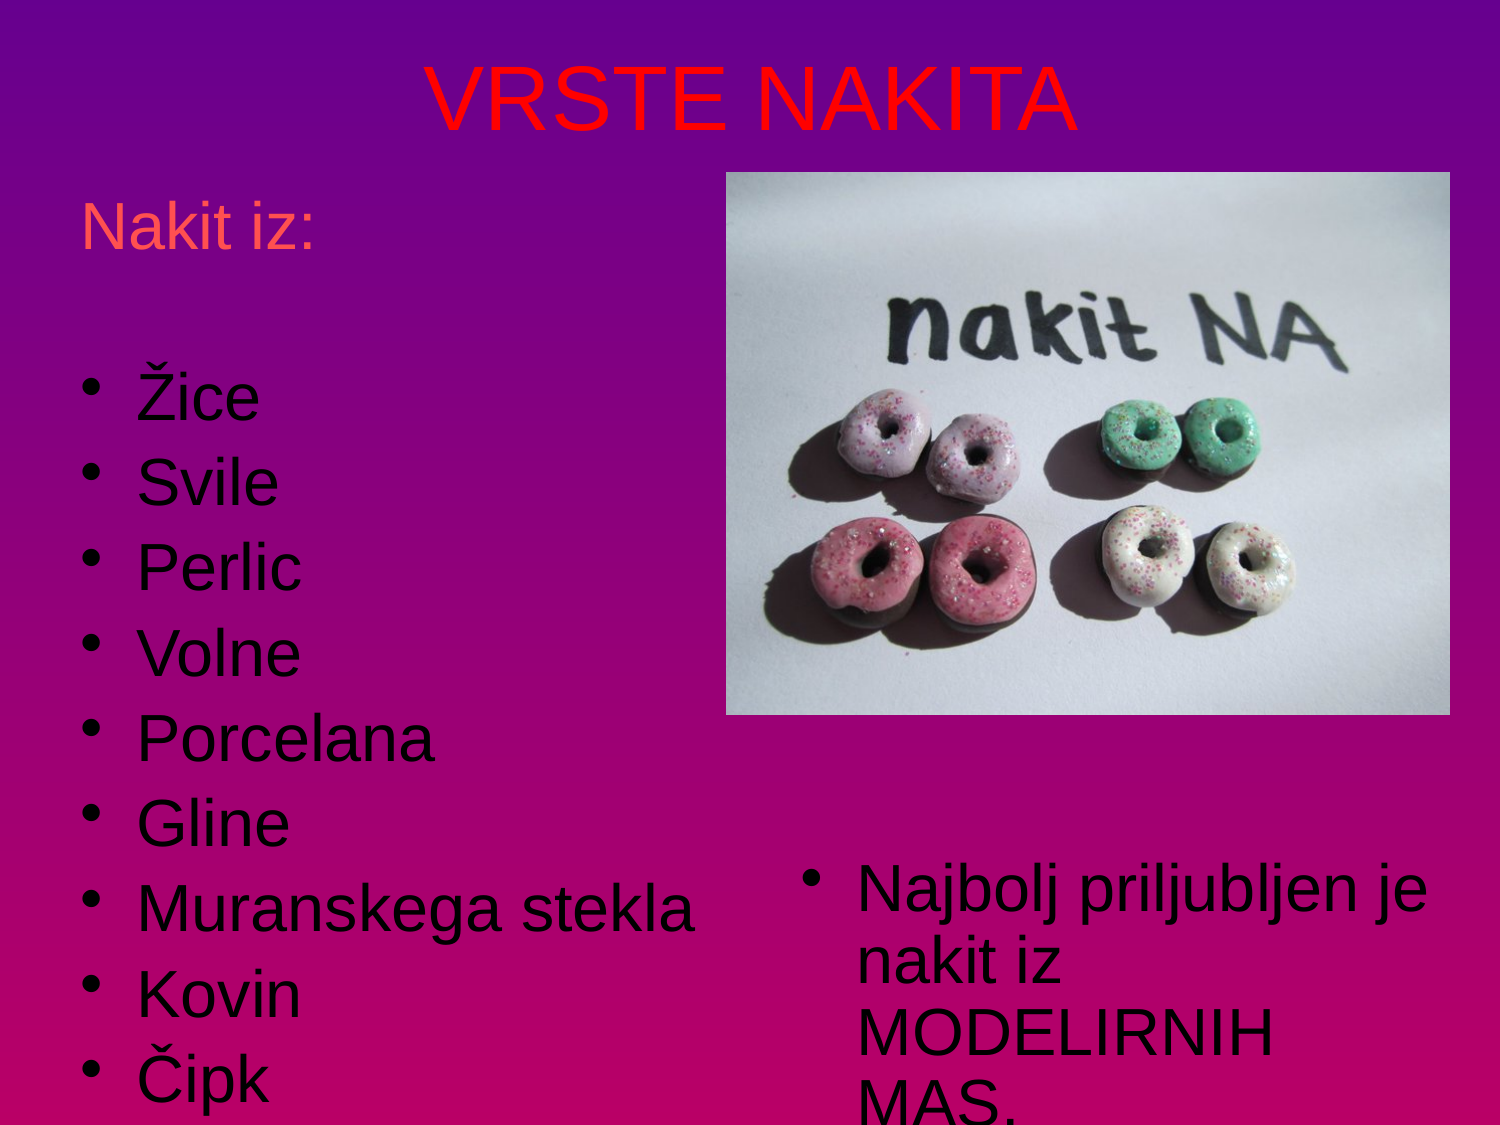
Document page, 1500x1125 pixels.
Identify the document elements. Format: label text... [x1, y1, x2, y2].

list Najbolj priljubljen je nakit iz MODELIRNIH MAS. [785, 846, 1448, 1125]
list Nakit iz: Žice Svile Perlic Volne Porcelana Gline Muranskega stekla Kovin Čipk … [64, 184, 728, 927]
title VRSTE NAKITA [76, 0, 1427, 184]
picture [726, 172, 1450, 716]
